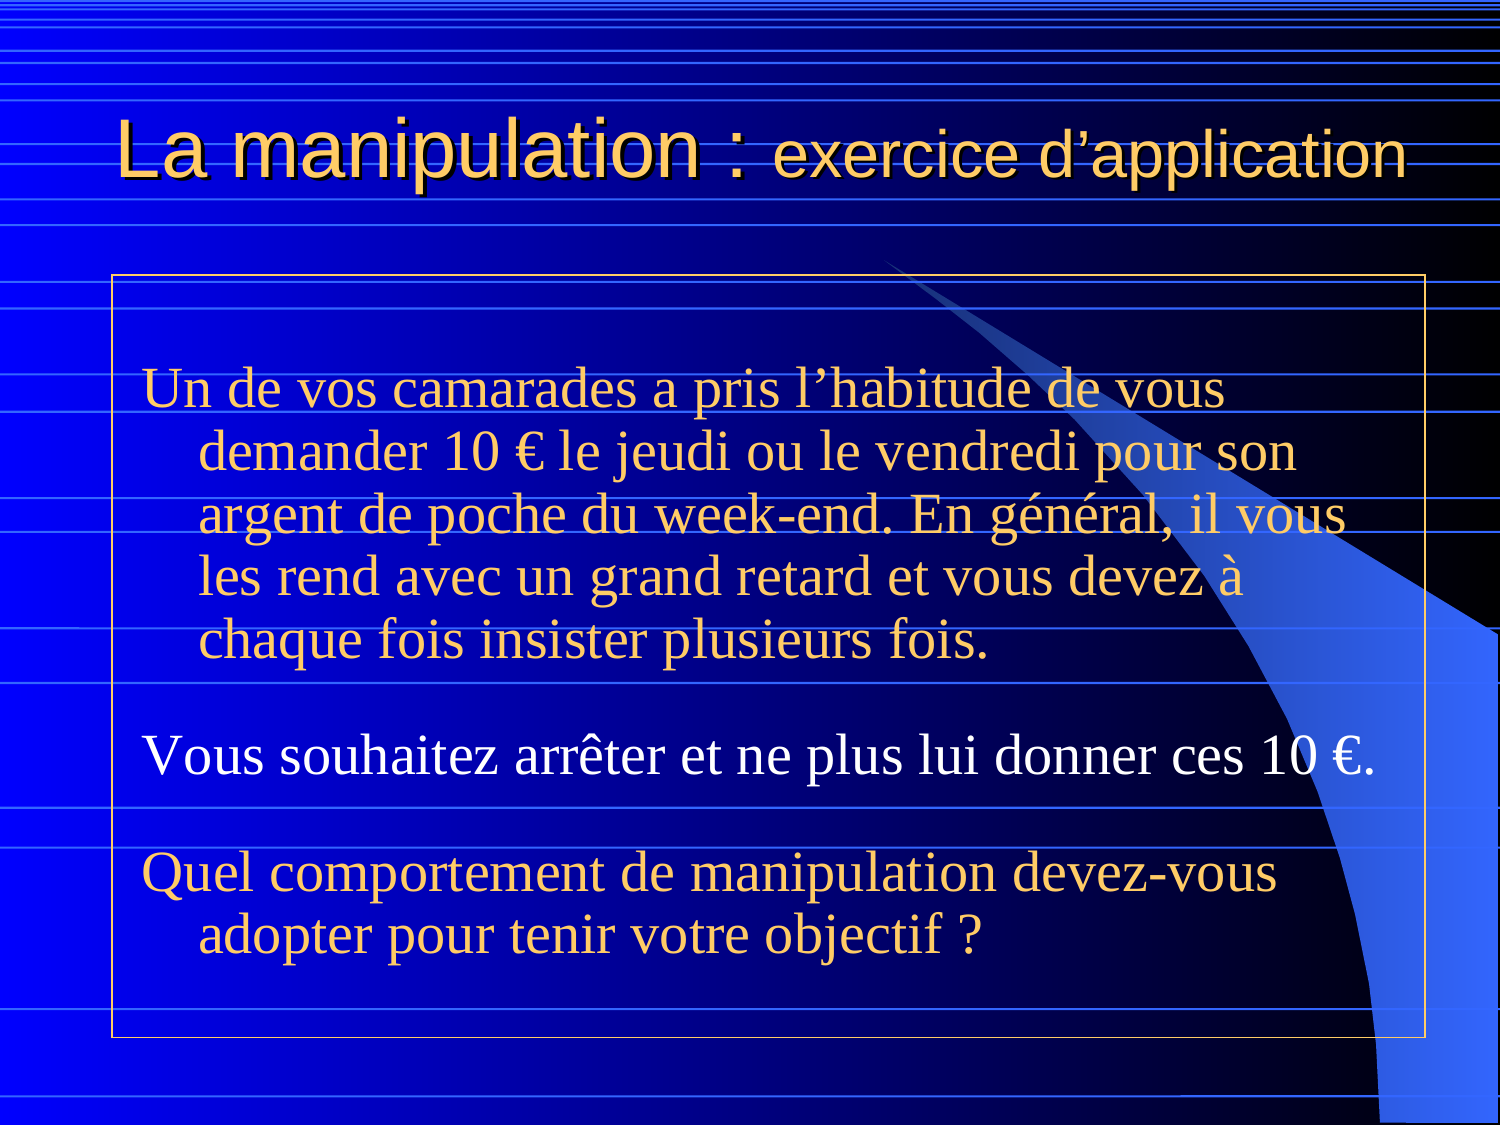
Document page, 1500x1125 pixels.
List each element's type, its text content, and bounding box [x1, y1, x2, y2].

list Un de vos camarades a pris l’habitude de vous demander 10 € le jeudi ou le vendredi pour son argent de poche du week-end. En général, il vous les rend avec un grand retard et vous devez à chaque fois insister plusieurs fois. Vous souhaitez arrêter et ne plus lui donner ces 10 €. Quel comportement de manipulation devez-vous adopter pour tenir votre objectif ? [111, 274, 1426, 1038]
title La manipulation : exercice d’application [99, 49, 1426, 238]
